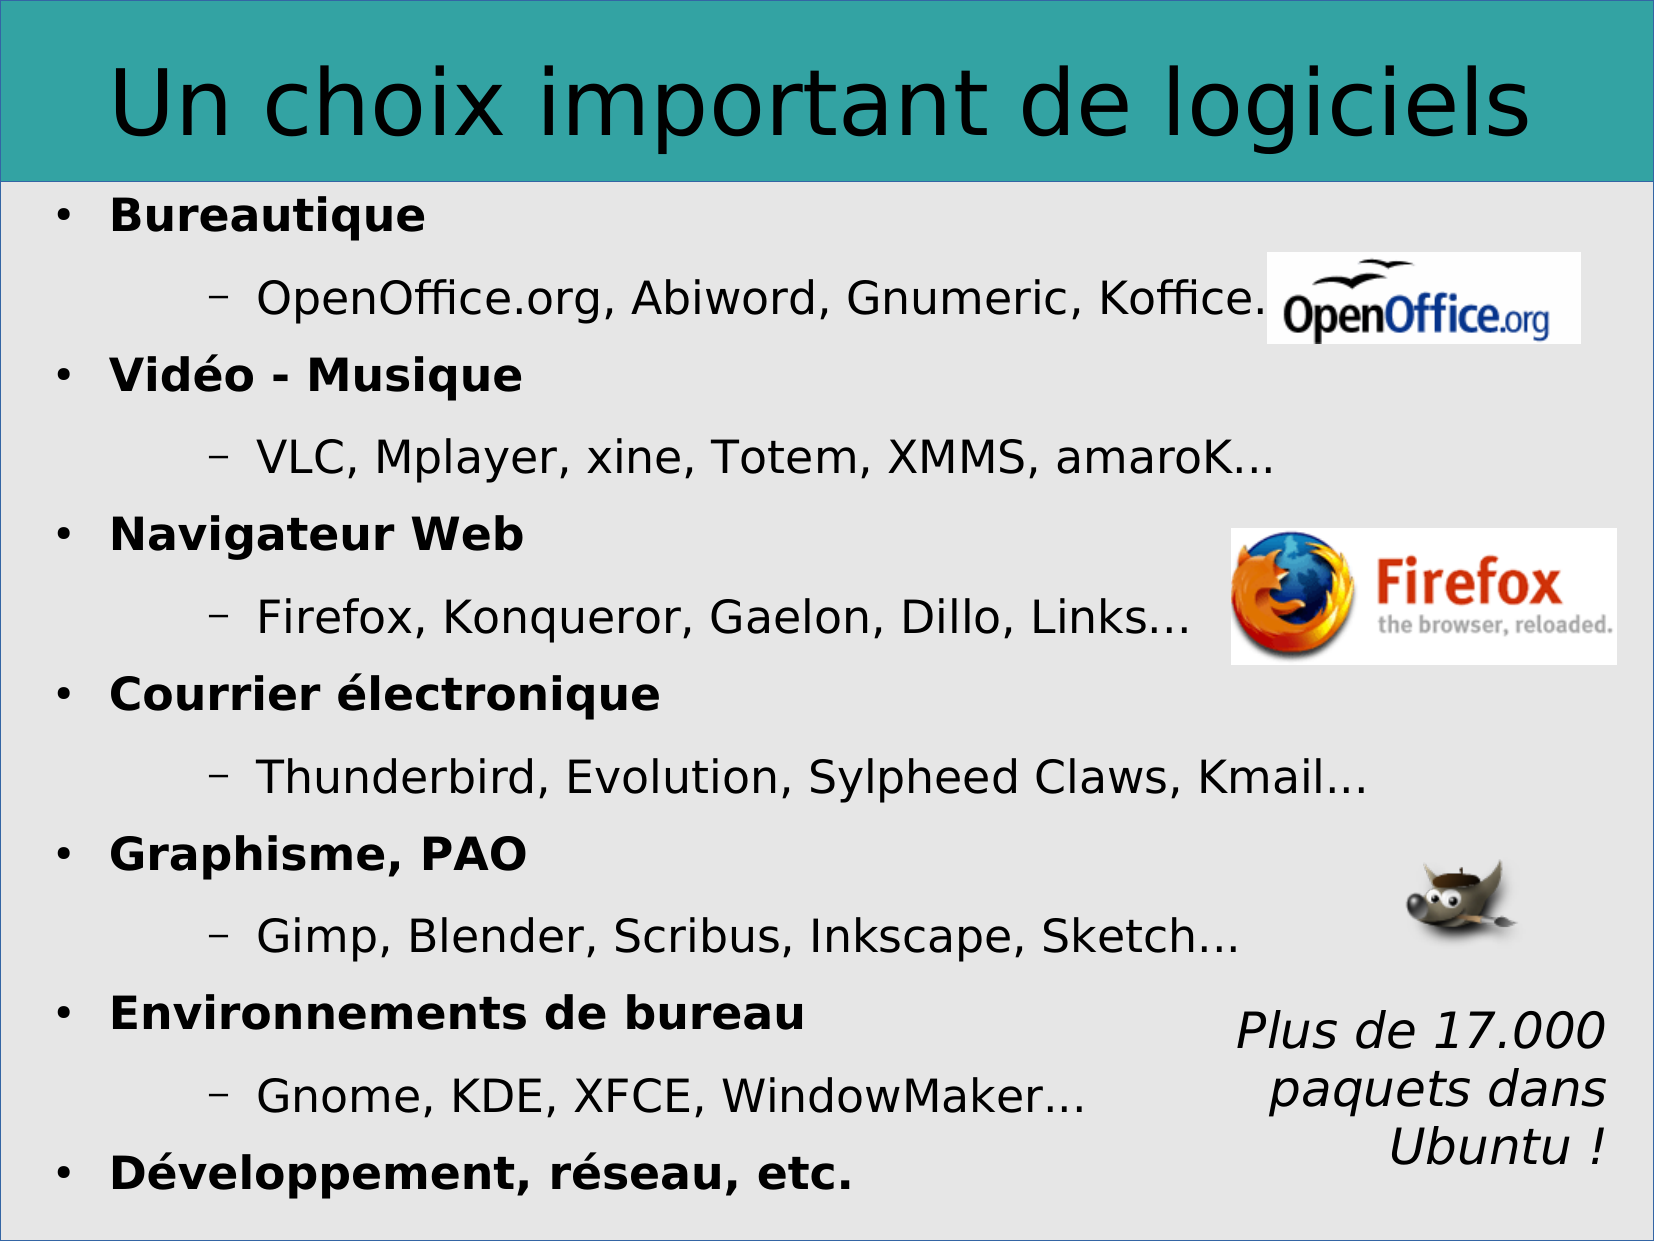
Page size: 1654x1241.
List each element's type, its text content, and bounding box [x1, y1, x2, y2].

title Un choix important de logiciels [77, 0, 1566, 208]
picture [1400, 855, 1526, 949]
picture [1231, 528, 1617, 665]
list Bureautique OpenOffice.org, Abiword, Gnumeric, Koffice... Vidéo - Musique VLC, Mplayer, xine, Totem, XMMS, amaroK... Navigateur Web Firefox, Konqueror, Gaelon, Dillo, Links... Courrier électronique Thunderbird, Evolution, Sylpheed Claws, Kmail... Graphisme, PAO Gimp, Blender, Scribus, Inkscape, Sketch... Environnements de bureau Gnome, KDE, XFCE, WindowMaker... Développement, réseau, etc. [20, 188, 1634, 1211]
text_box Plus de 17.000 paquets dans Ubuntu ! [1107, 994, 1623, 1184]
picture [1267, 252, 1581, 344]
